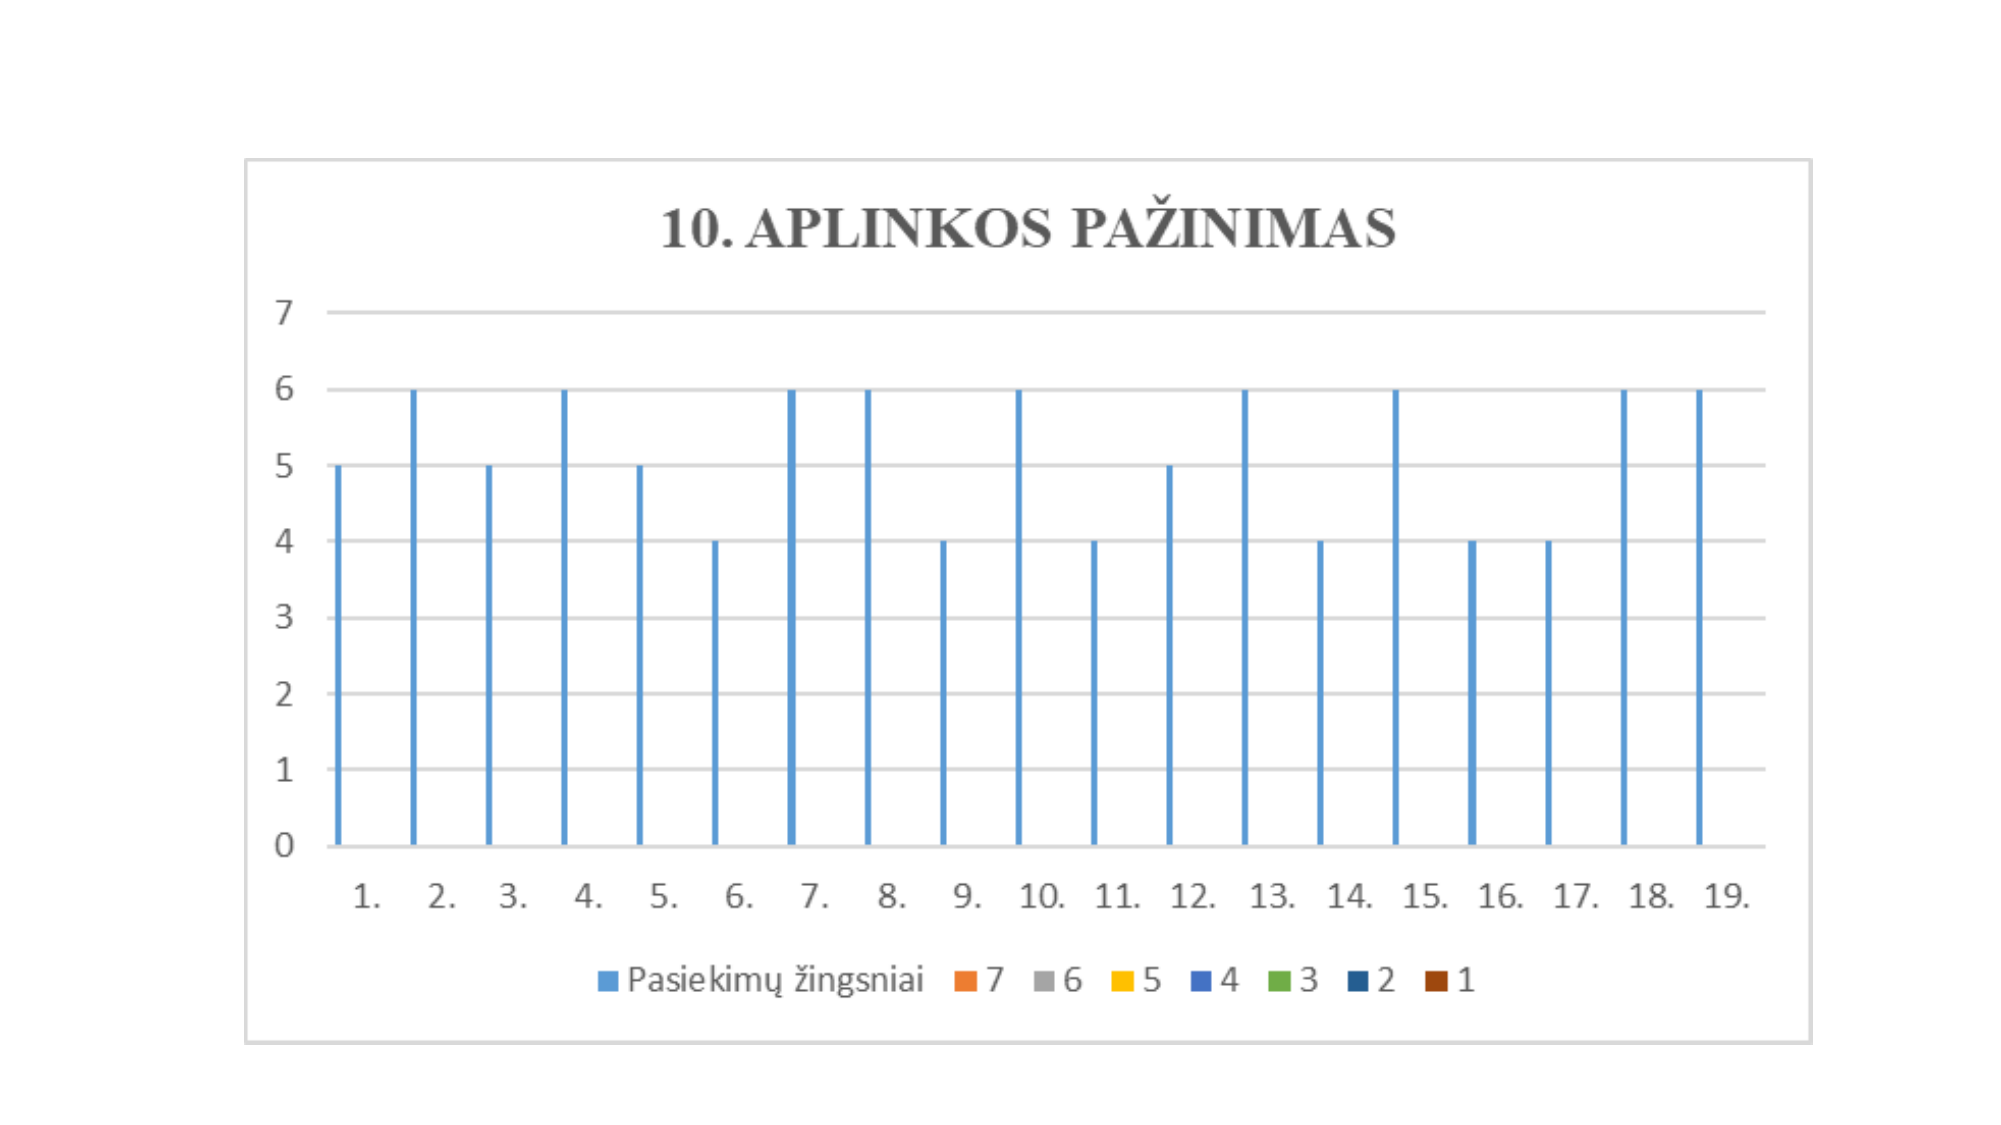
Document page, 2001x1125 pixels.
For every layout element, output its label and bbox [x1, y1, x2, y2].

picture [244, 158, 1813, 1045]
